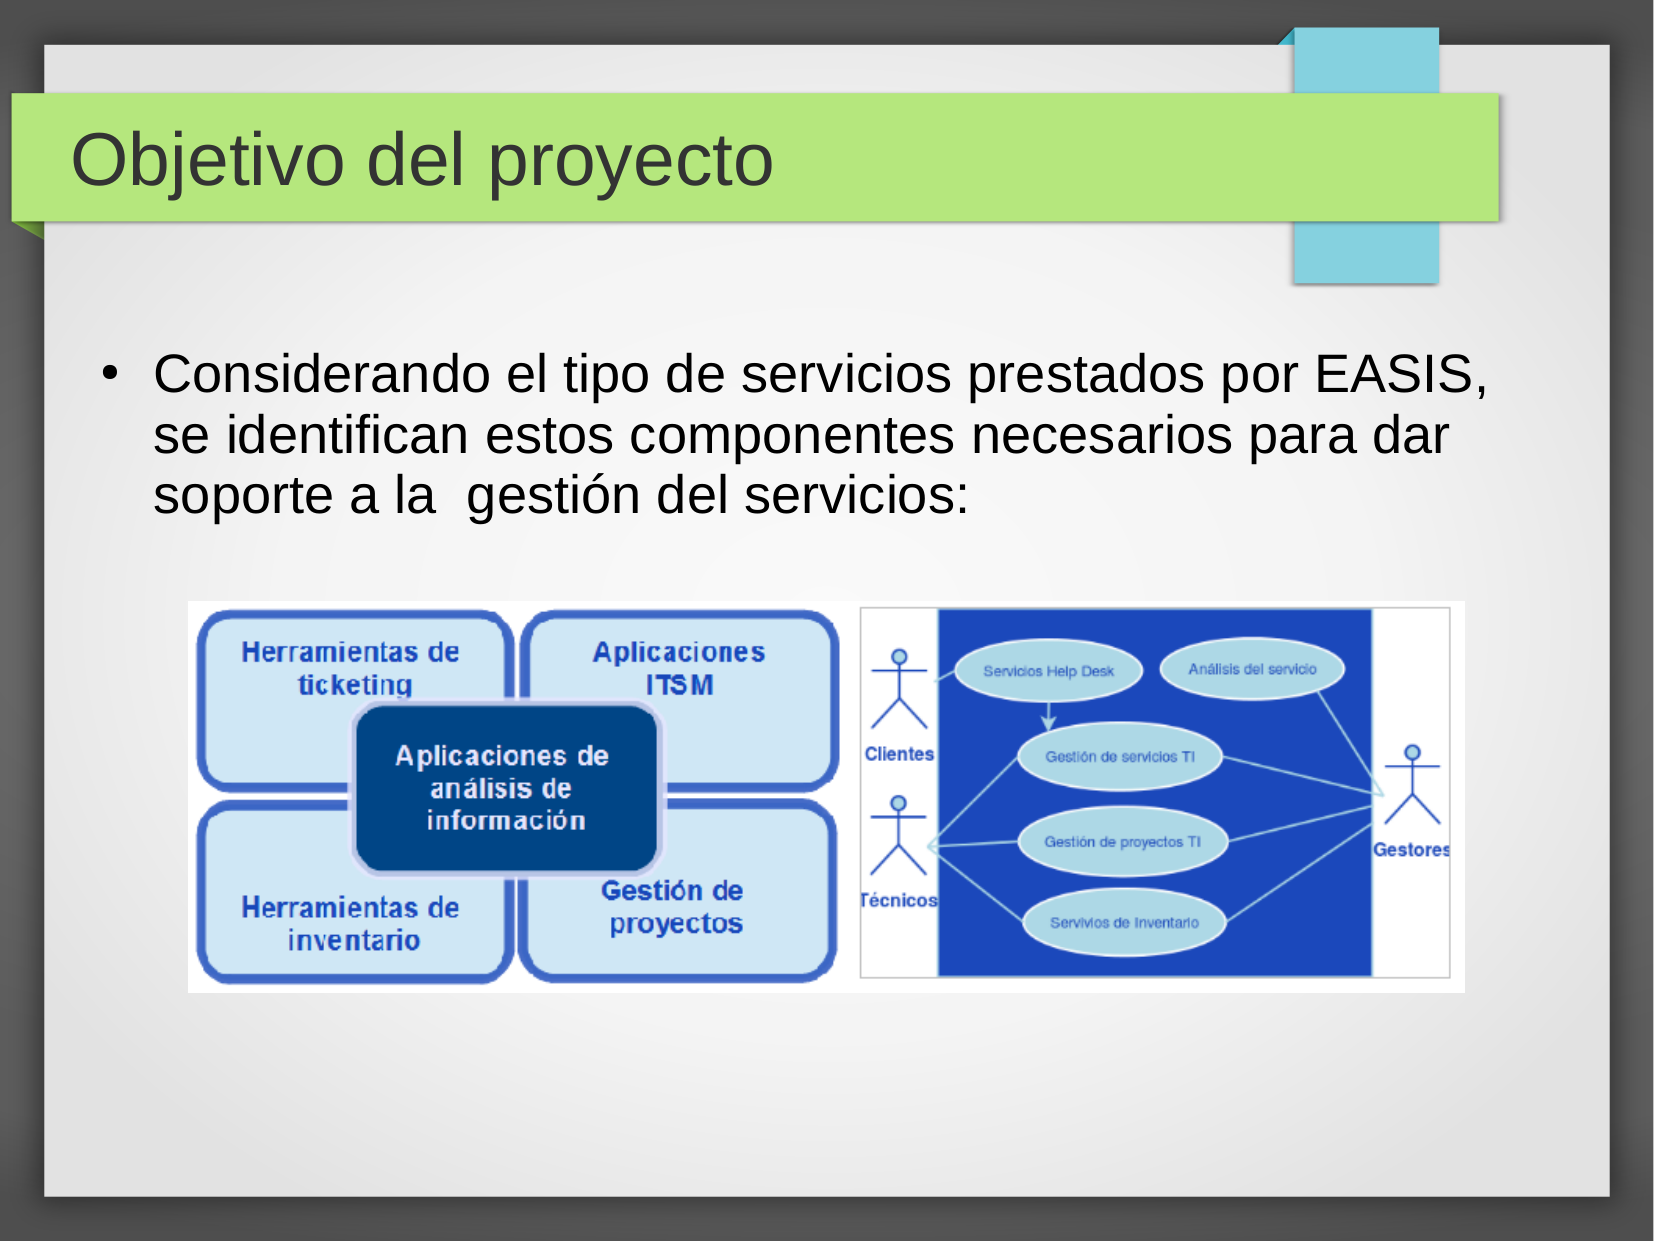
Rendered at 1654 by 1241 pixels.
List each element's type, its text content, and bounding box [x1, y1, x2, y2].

list Considerando el tipo de servicios prestados por EASIS, se identifican estos componentes necesarios para dar soporte a la gestión del servicios: [82, 343, 1538, 1063]
picture [0, 0, 1654, 1241]
title Objetivo del proyecto [70, 106, 1229, 213]
